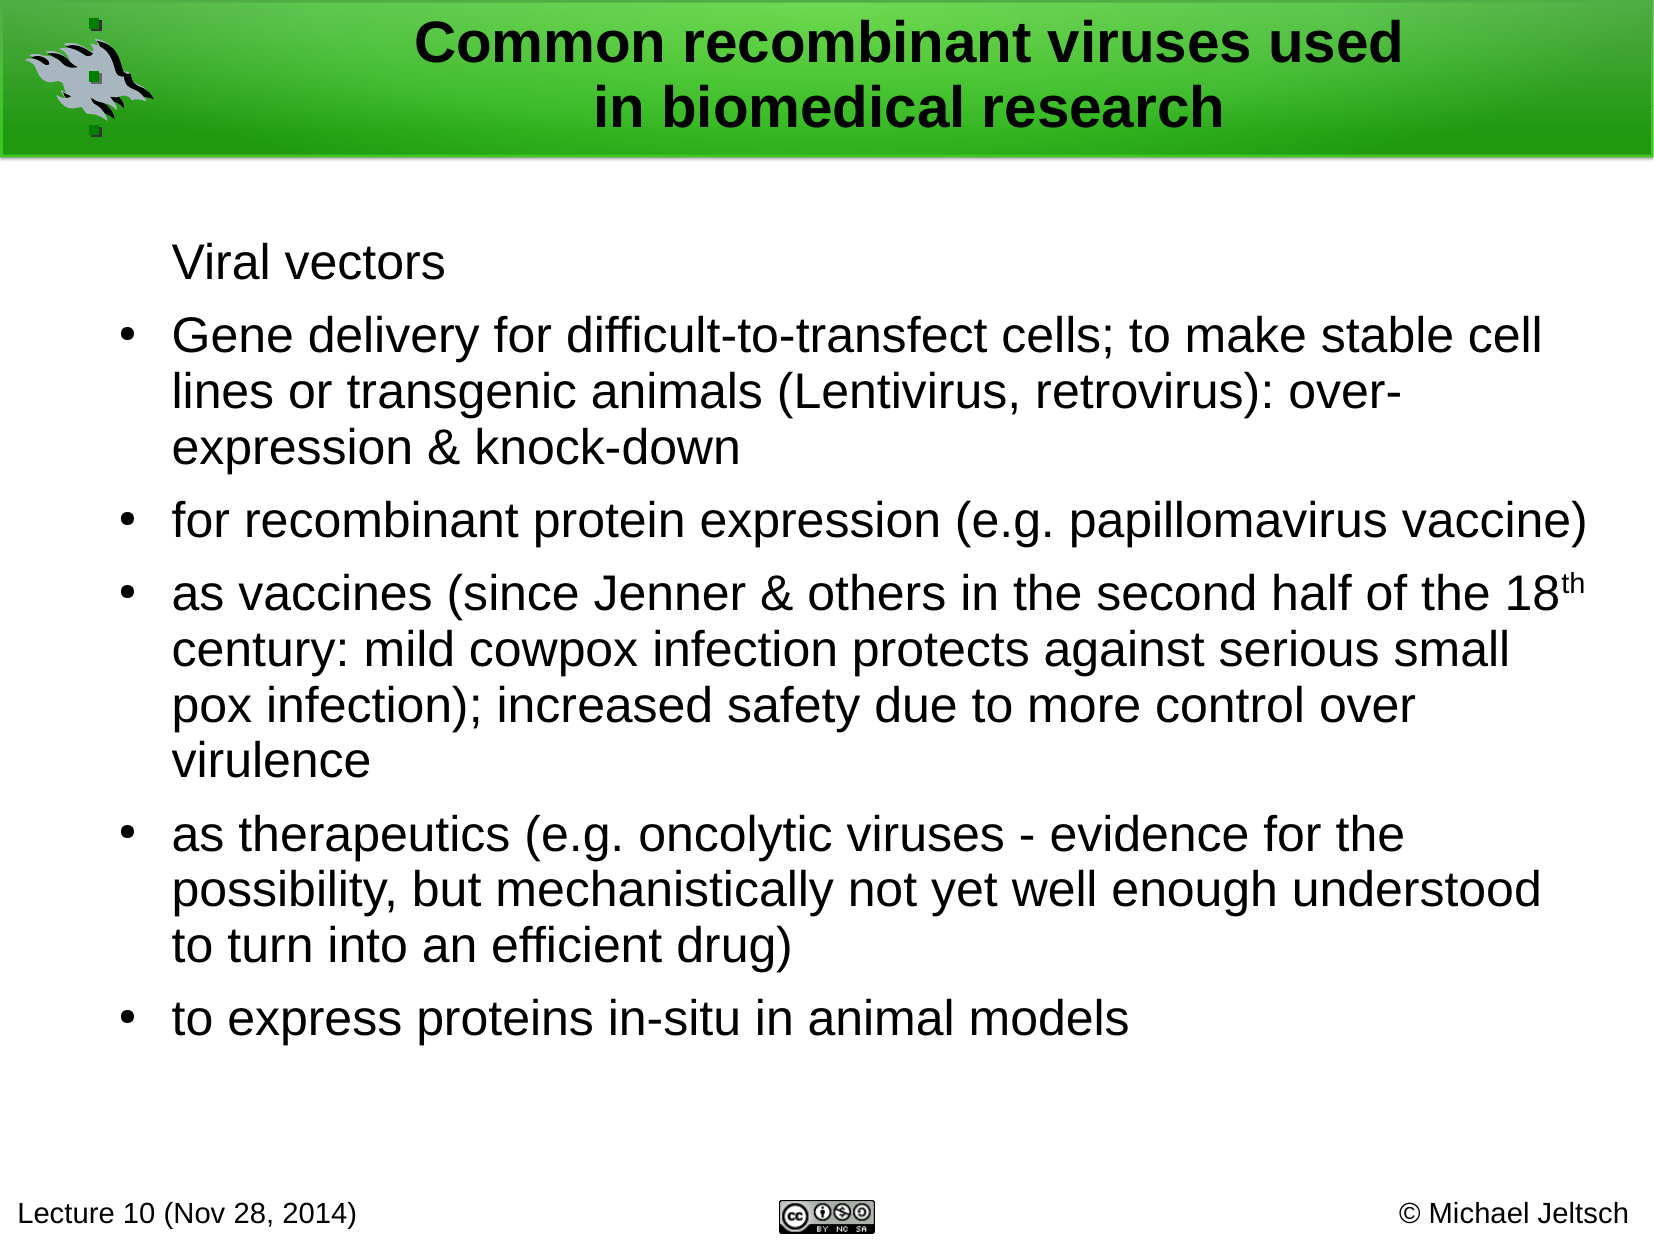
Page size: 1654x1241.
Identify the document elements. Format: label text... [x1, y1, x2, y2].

list Viral vectors Gene delivery for difficult-to-transfect cells; to make stable cell lines or transgenic animals (Lentivirus, retrovirus): over-expression & knock-down for recombinant protein expression (e.g. papillomavirus vaccine) as vaccines (since Jenner & others in the second half of the 18th century: mild cowpox infection protects against serious small pox infection); increased safety due to more control over virulence as therapeutics (e.g. oncolytic viruses - evidence for the possibility, but mechanistically not yet well enough understood to turn into an efficient drug) to express proteins in-situ in animal models [100, 234, 1589, 1056]
picture [779, 1200, 875, 1234]
title Common recombinant viruses used in biomedical research [289, 9, 1531, 141]
